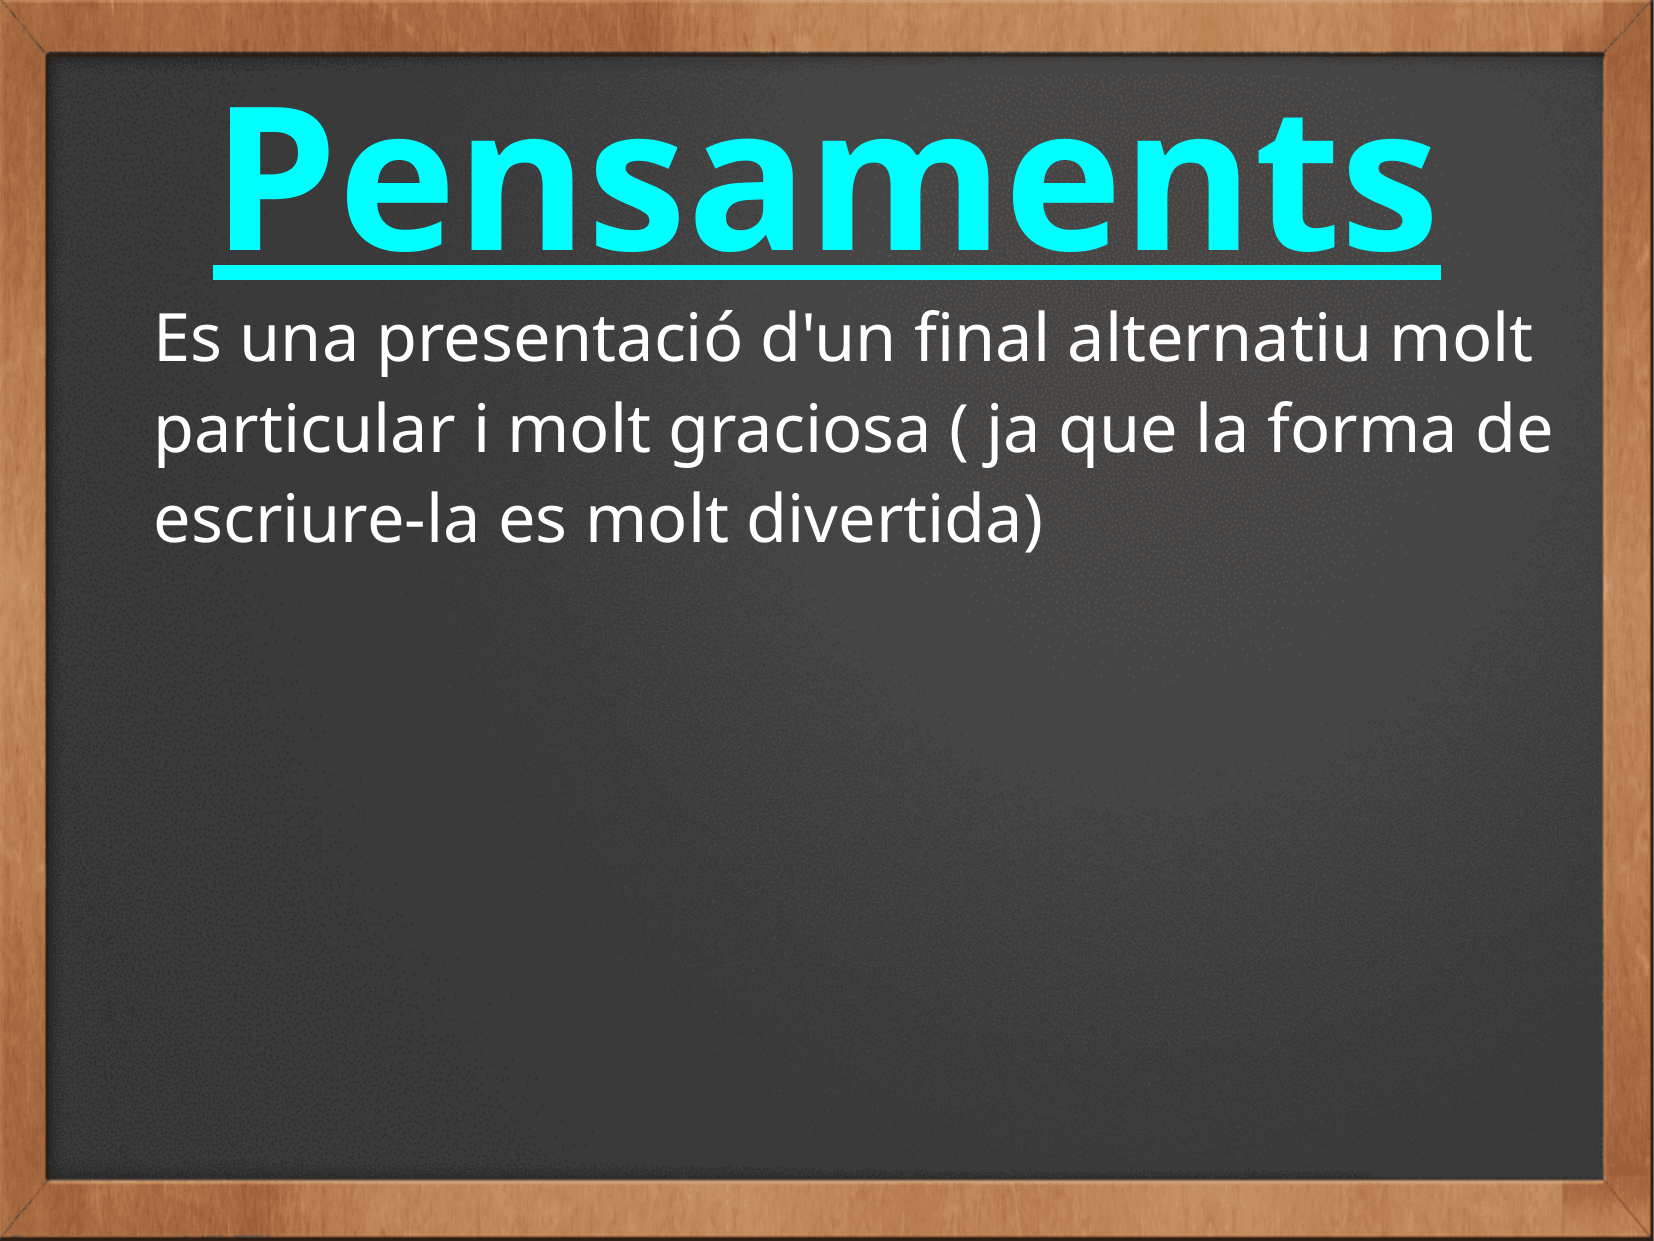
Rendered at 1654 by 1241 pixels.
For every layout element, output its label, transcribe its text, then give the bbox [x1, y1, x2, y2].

list Es una presentació d'un final alternatiu molt particular i molt graciosa ( ja que la forma de escriure-la es molt divertida) [82, 290, 1571, 1109]
picture [0, 0, 1654, 1241]
title Pensaments [82, 60, 1571, 285]
